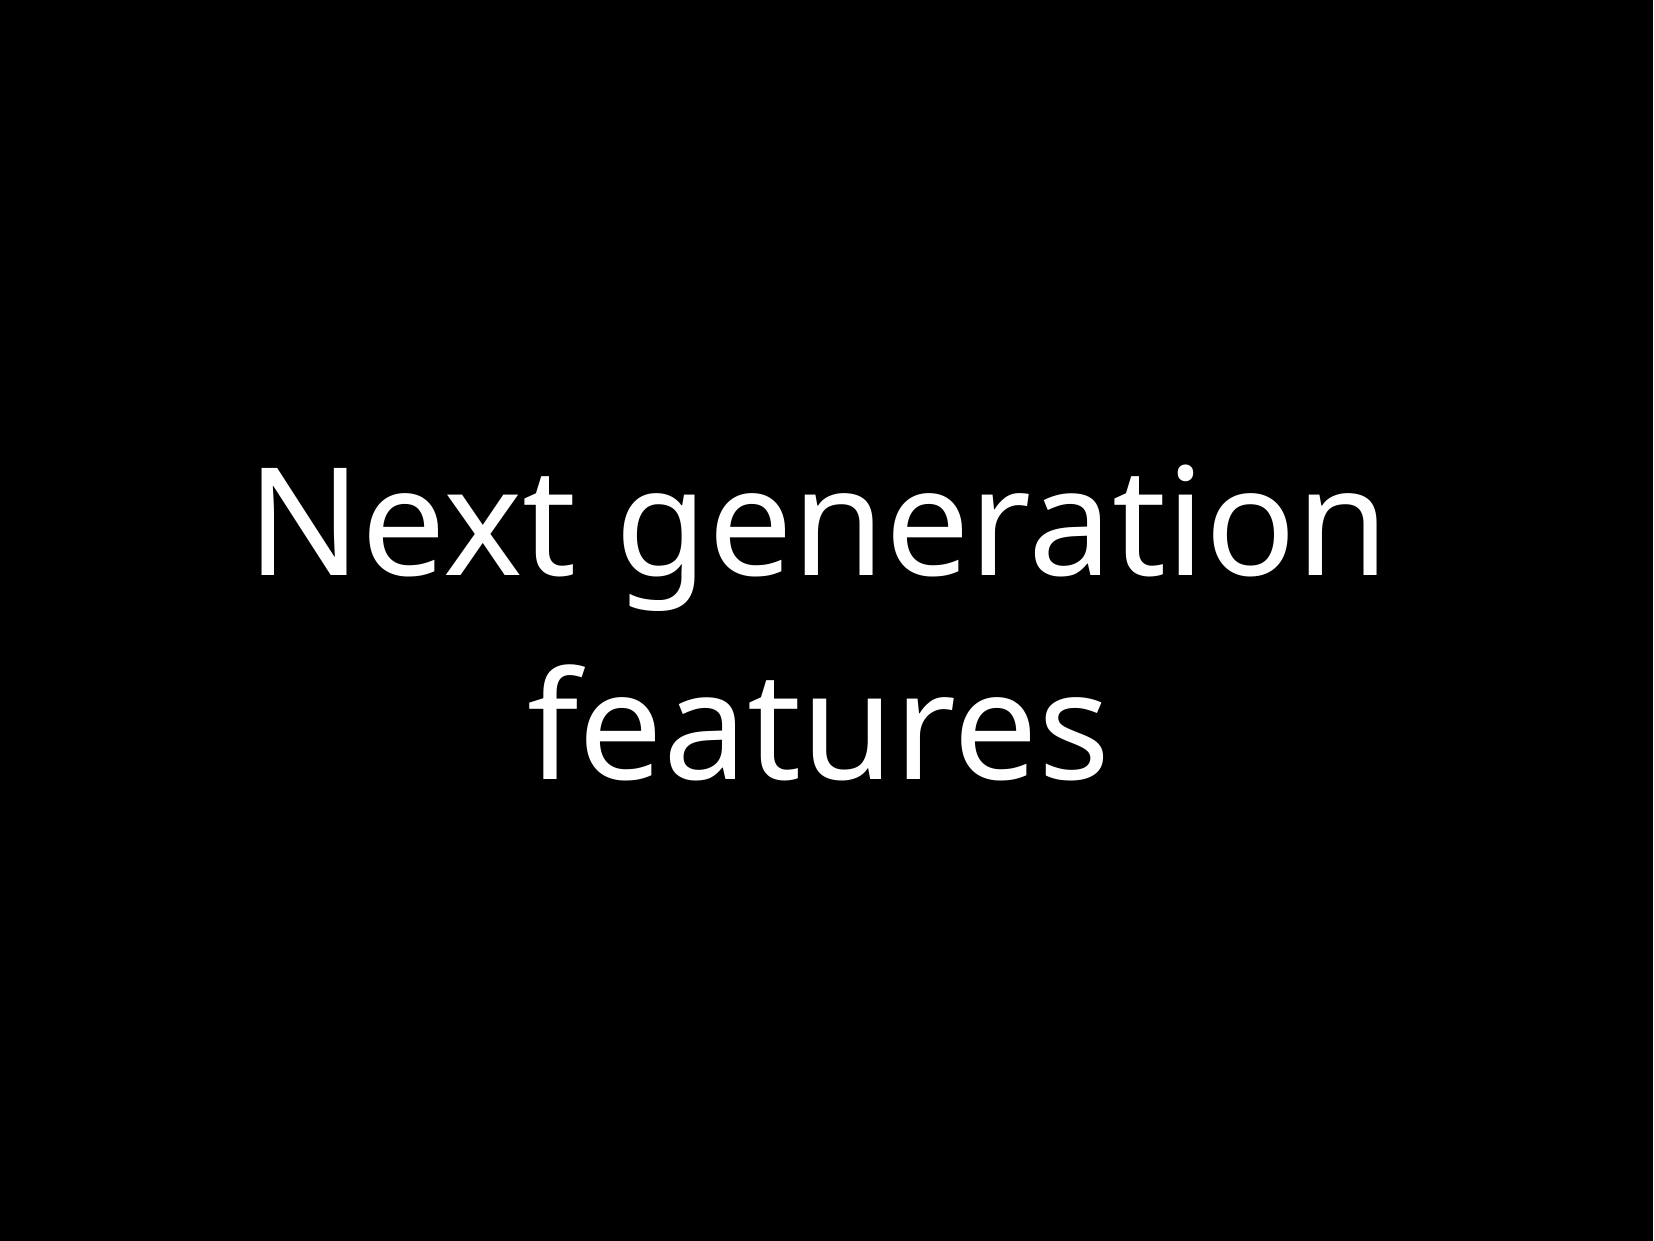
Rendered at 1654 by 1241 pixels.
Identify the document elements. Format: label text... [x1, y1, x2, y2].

title Next generation features [74, 466, 1563, 772]
